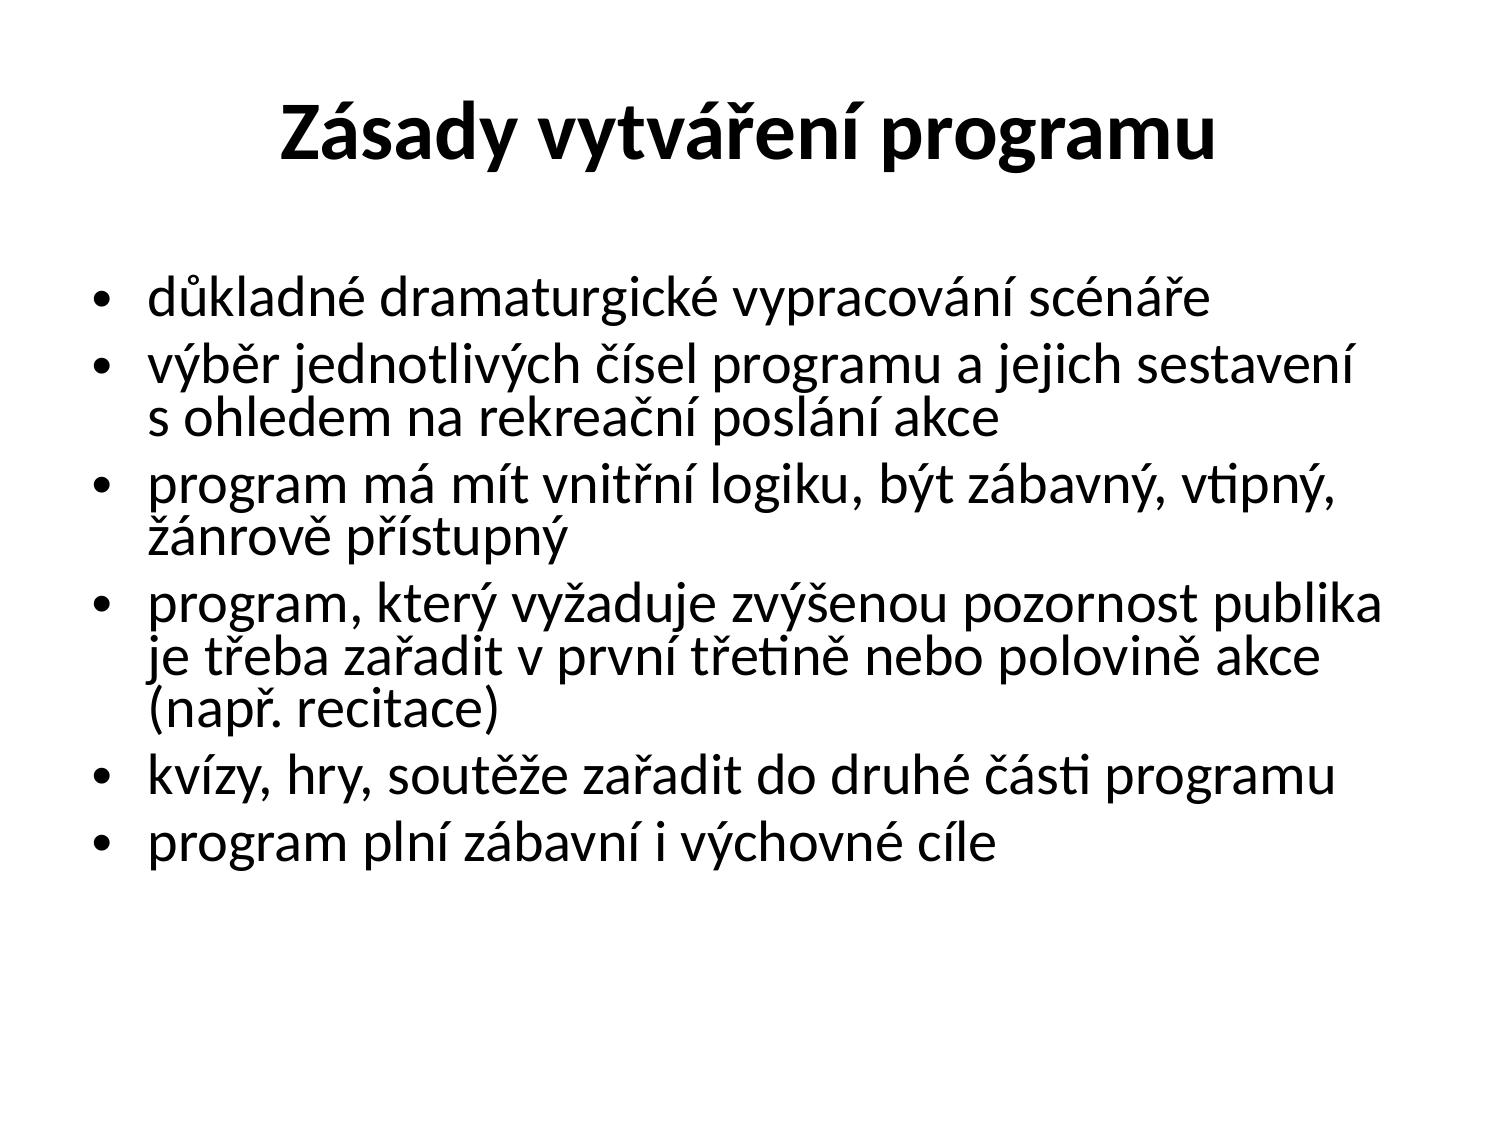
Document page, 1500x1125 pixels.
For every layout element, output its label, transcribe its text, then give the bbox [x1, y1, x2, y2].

title Zásady vytváření programu [75, 45, 1426, 233]
list důkladné dramaturgické vypracování scénáře výběr jednotlivých čísel programu a jejich sestavení s ohledem na rekreační poslání akce program má mít vnitřní logiku, být zábavný, vtipný, žánrově přístupný program, který vyžaduje zvýšenou pozornost publika je třeba zařadit v první třetině nebo polovině akce (např. recitace) kvízy, hry, soutěže zařadit do druhé části programu program plní zábavní i výchovné cíle [76, 267, 1427, 1083]
